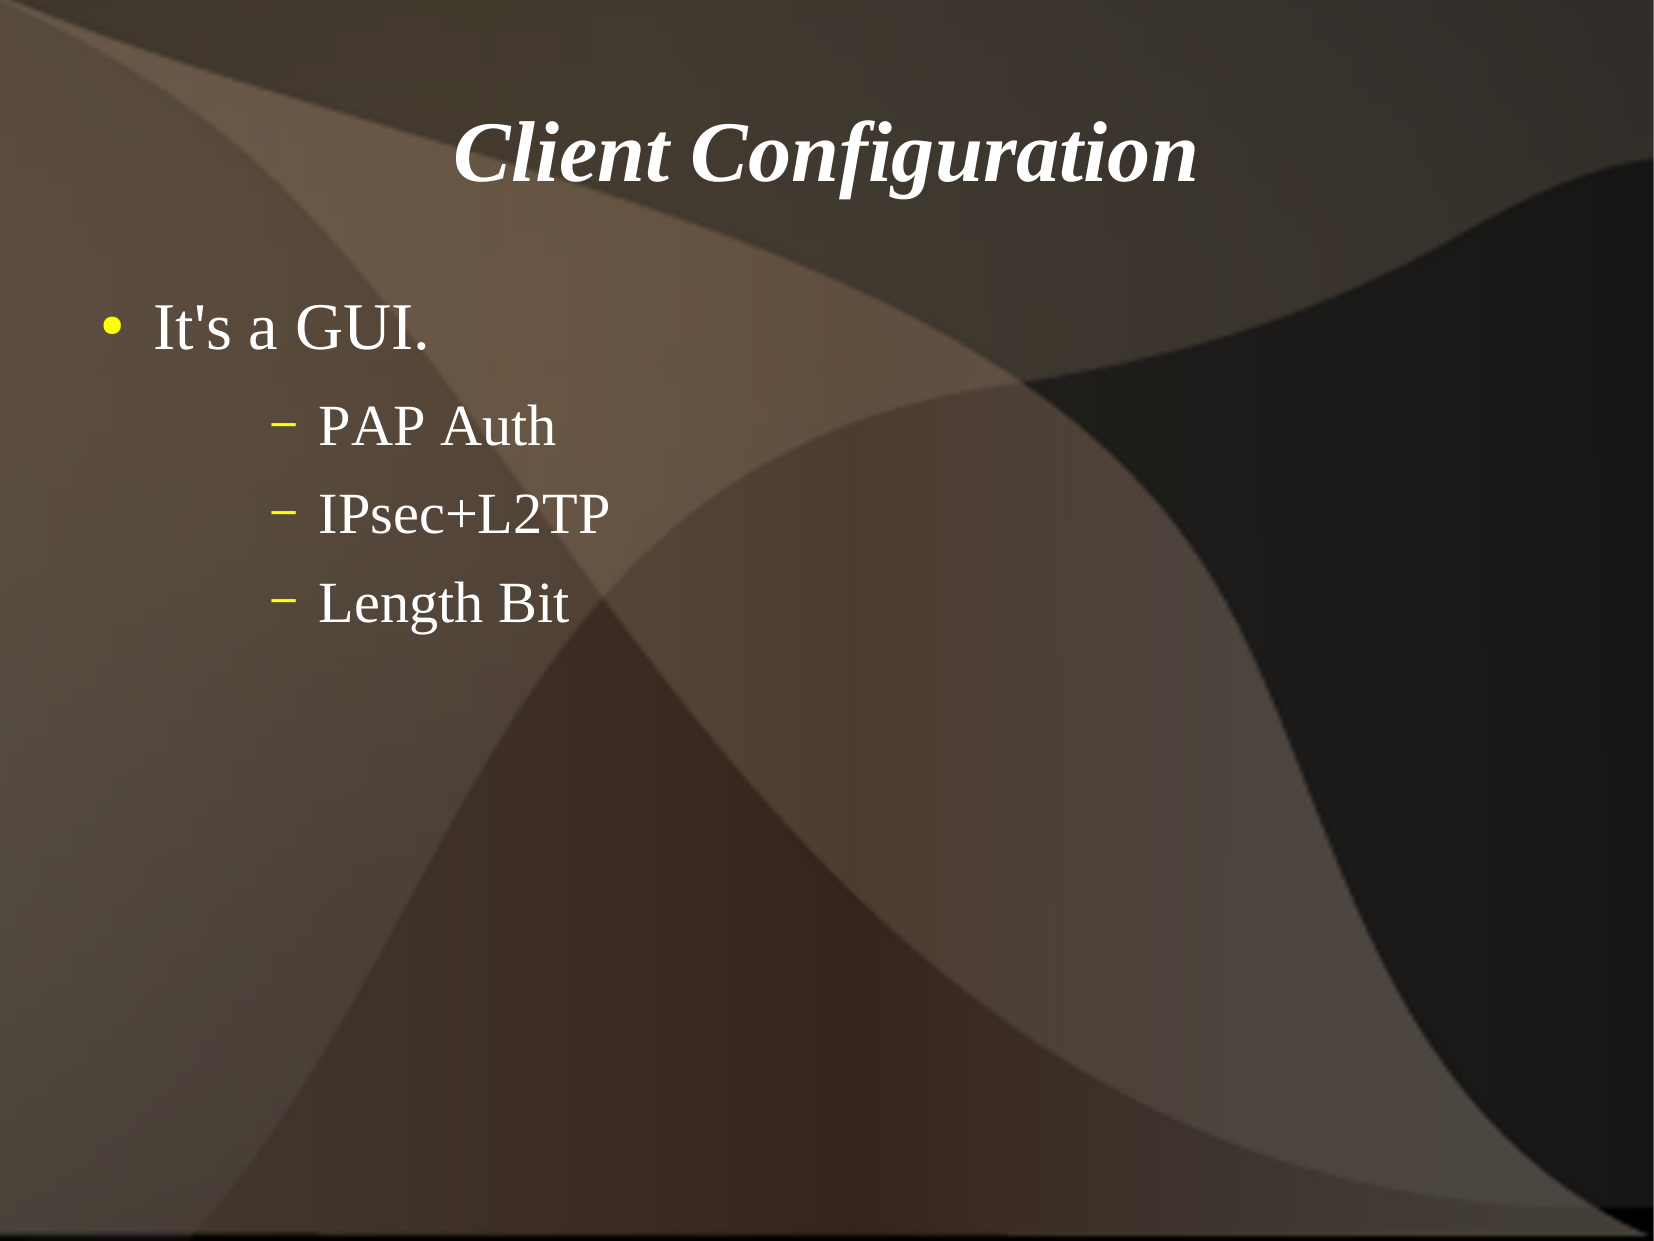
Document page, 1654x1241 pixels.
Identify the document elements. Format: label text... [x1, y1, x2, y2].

picture [0, 0, 1654, 1241]
list It's a GUI. PAP Auth IPsec+L2TP Length Bit [82, 290, 1571, 1010]
title Client Configuration [82, 49, 1571, 257]
